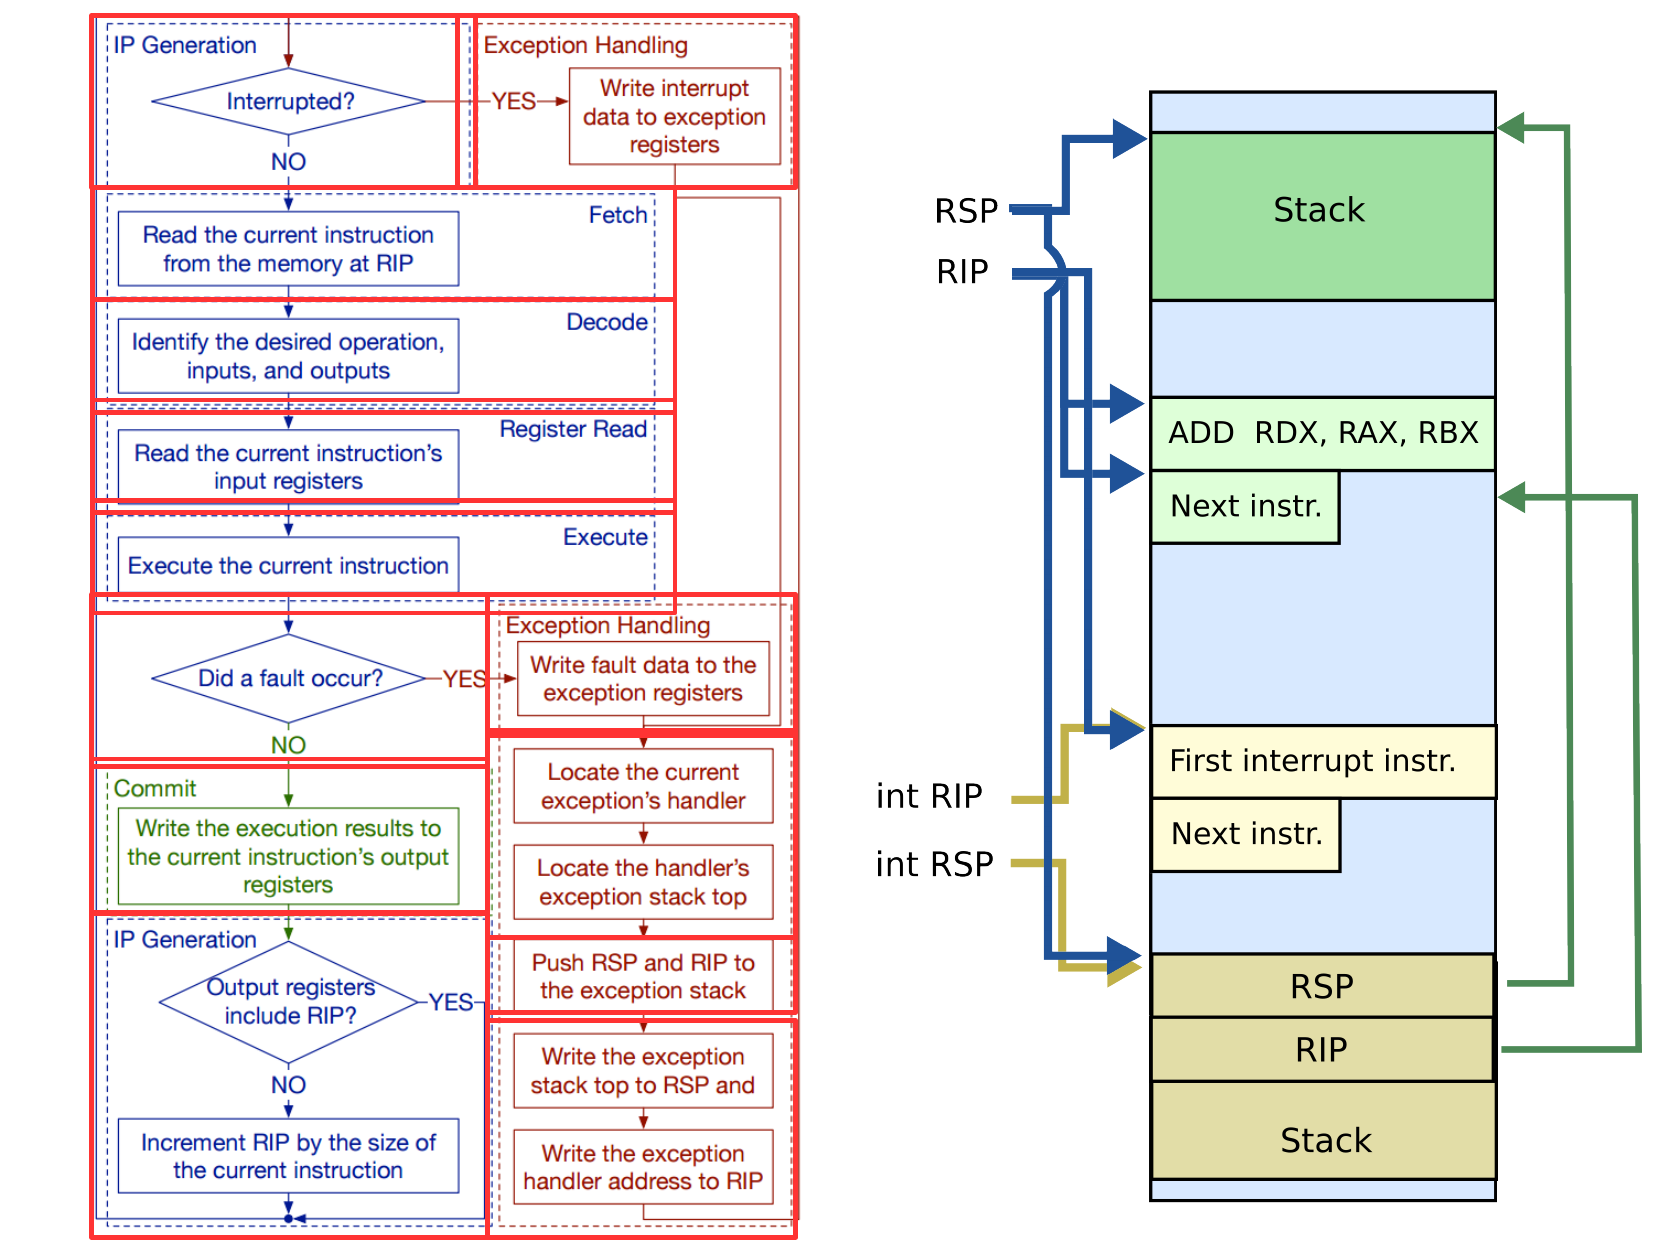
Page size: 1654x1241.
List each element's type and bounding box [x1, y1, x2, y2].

picture [878, 80, 1642, 1212]
picture [75, 0, 817, 1241]
